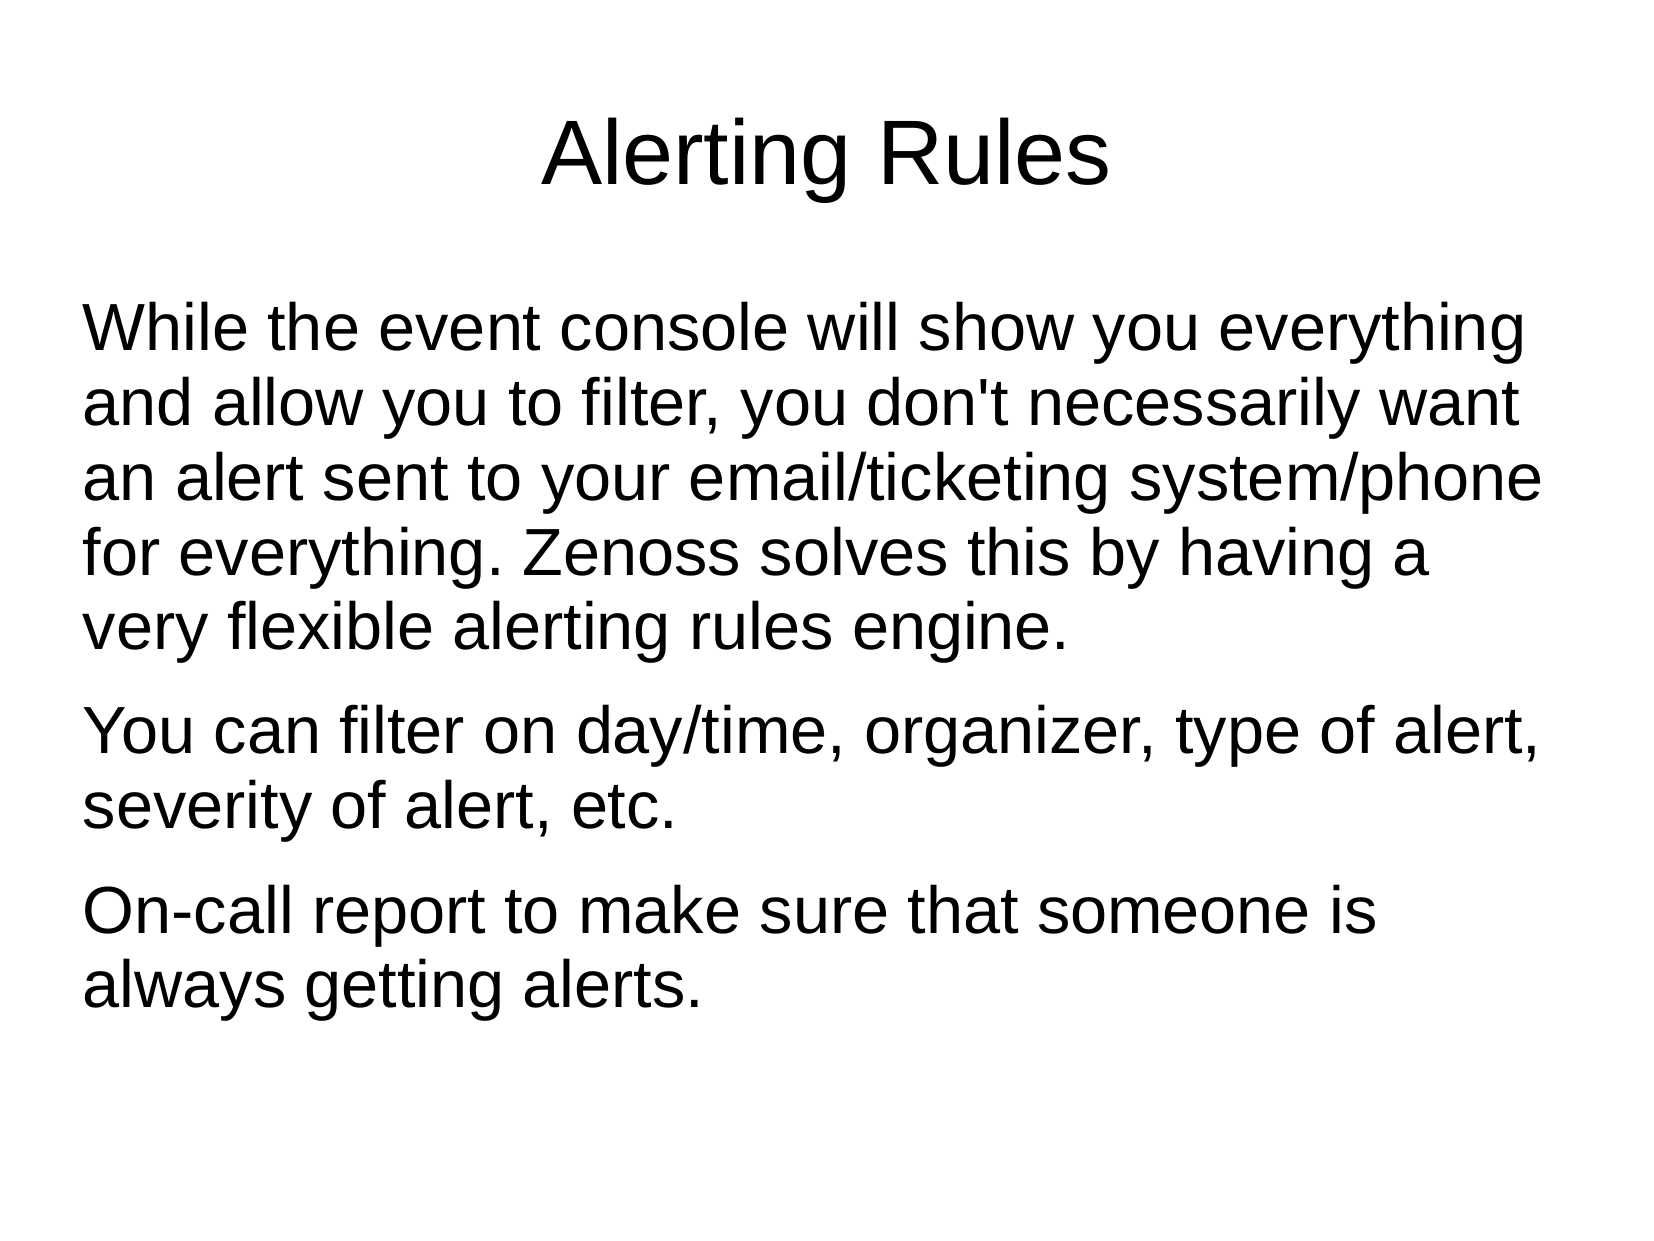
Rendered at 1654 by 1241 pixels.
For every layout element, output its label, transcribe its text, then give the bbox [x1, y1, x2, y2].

list While the event console will show you everything and allow you to filter, you don't necessarily want an alert sent to your email/ticketing system/phone for everything. Zenoss solves this by having a very flexible alerting rules engine. You can filter on day/time, organizer, type of alert, severity of alert, etc. On-call report to make sure that someone is always getting alerts. [82, 290, 1571, 1109]
title Alerting Rules [82, 49, 1571, 257]
